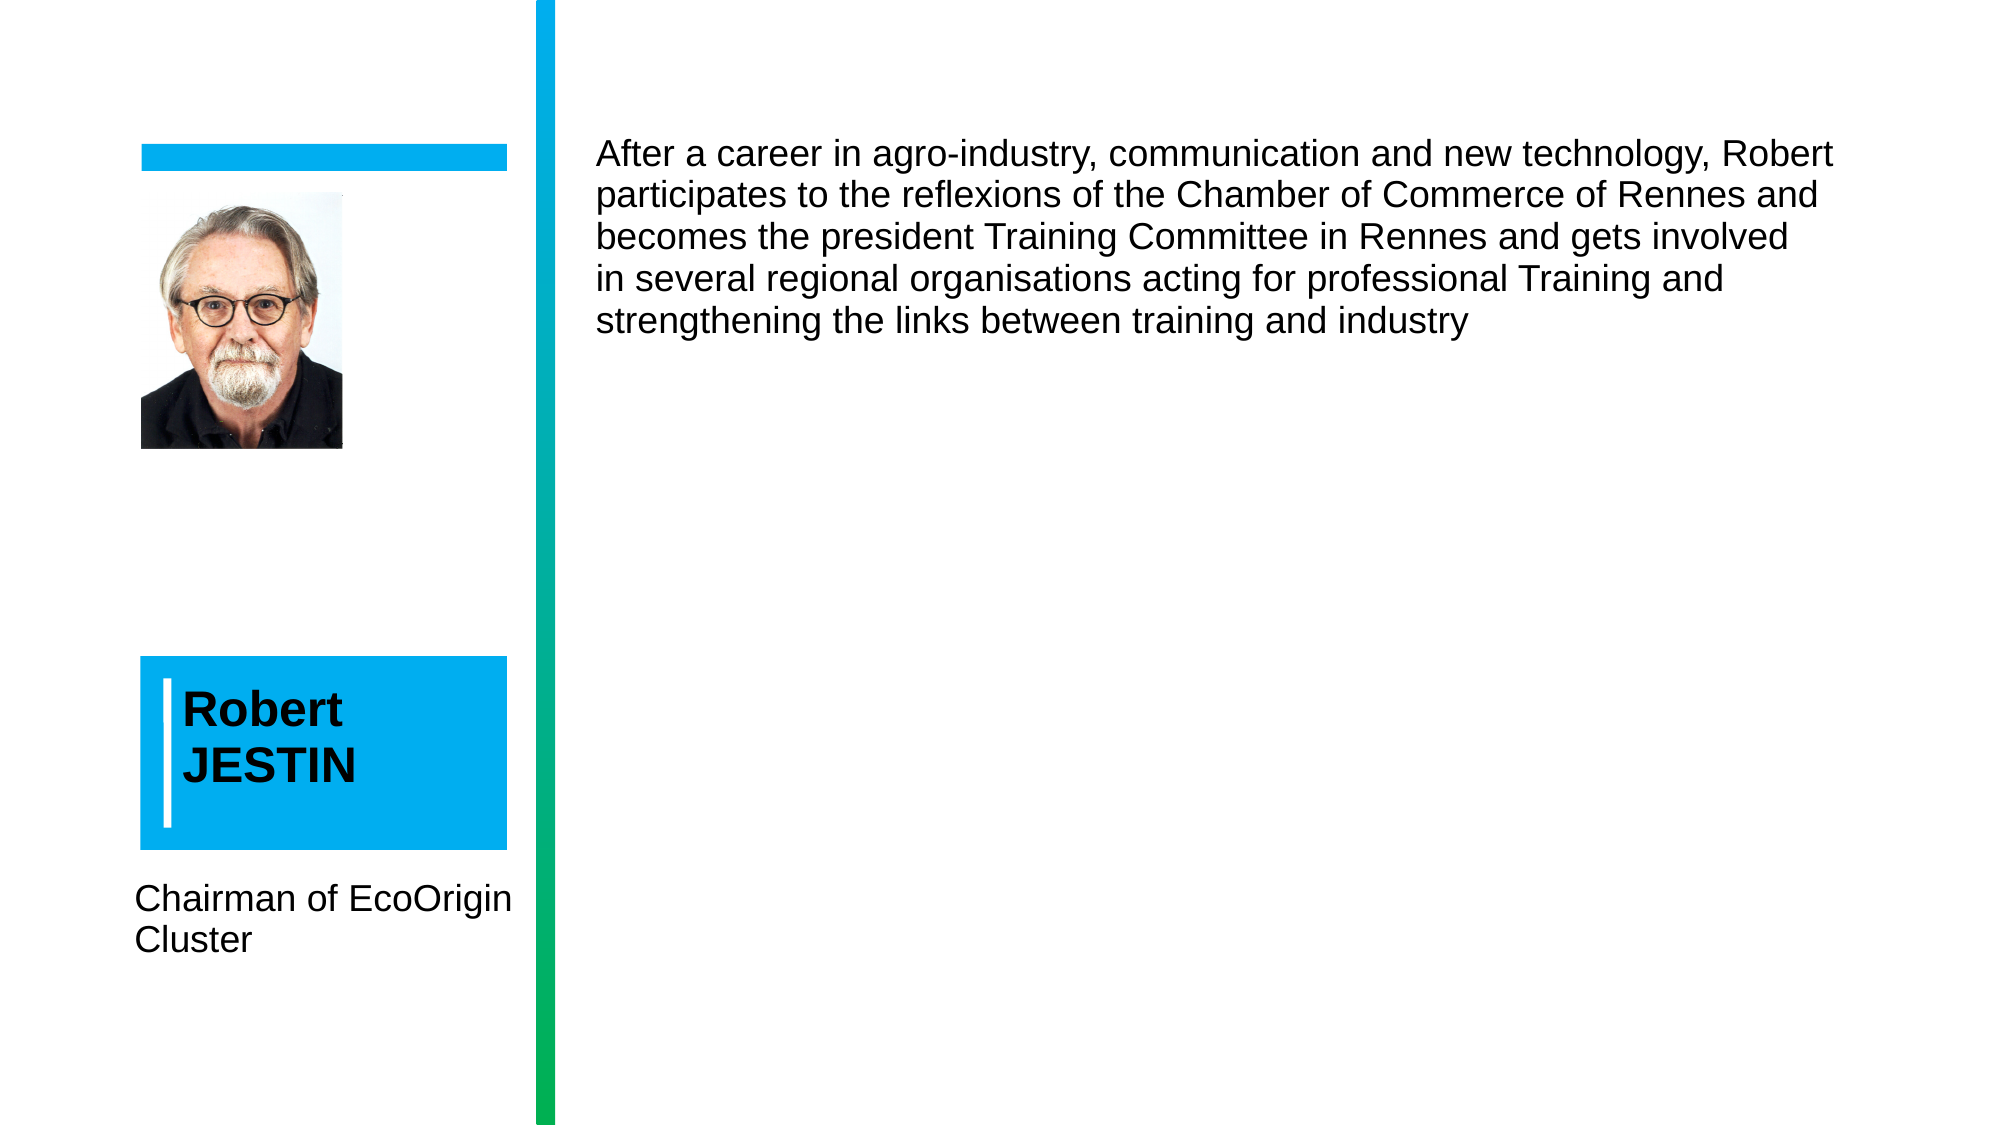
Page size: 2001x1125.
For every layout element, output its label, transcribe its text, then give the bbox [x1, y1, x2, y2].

text_box [140, 656, 507, 850]
text_box After a career in agro-industry, communication and new technology, Robert participates to the reflexions of the Chamber of Commerce of Rennes and becomes the president Training Committee in Rennes and gets involved in several regional organisations acting for professional Training and strengthening the links between training and industry [581, 82, 1867, 350]
text_box [141, 143, 507, 171]
text_box [536, 808, 556, 869]
text_box Robert JESTIN [167, 674, 539, 801]
picture [141, 192, 343, 449]
text_box Chairman of EcoOrigin Cluster [119, 869, 558, 969]
text_box [536, 969, 556, 1125]
text_box [536, 0, 556, 602]
